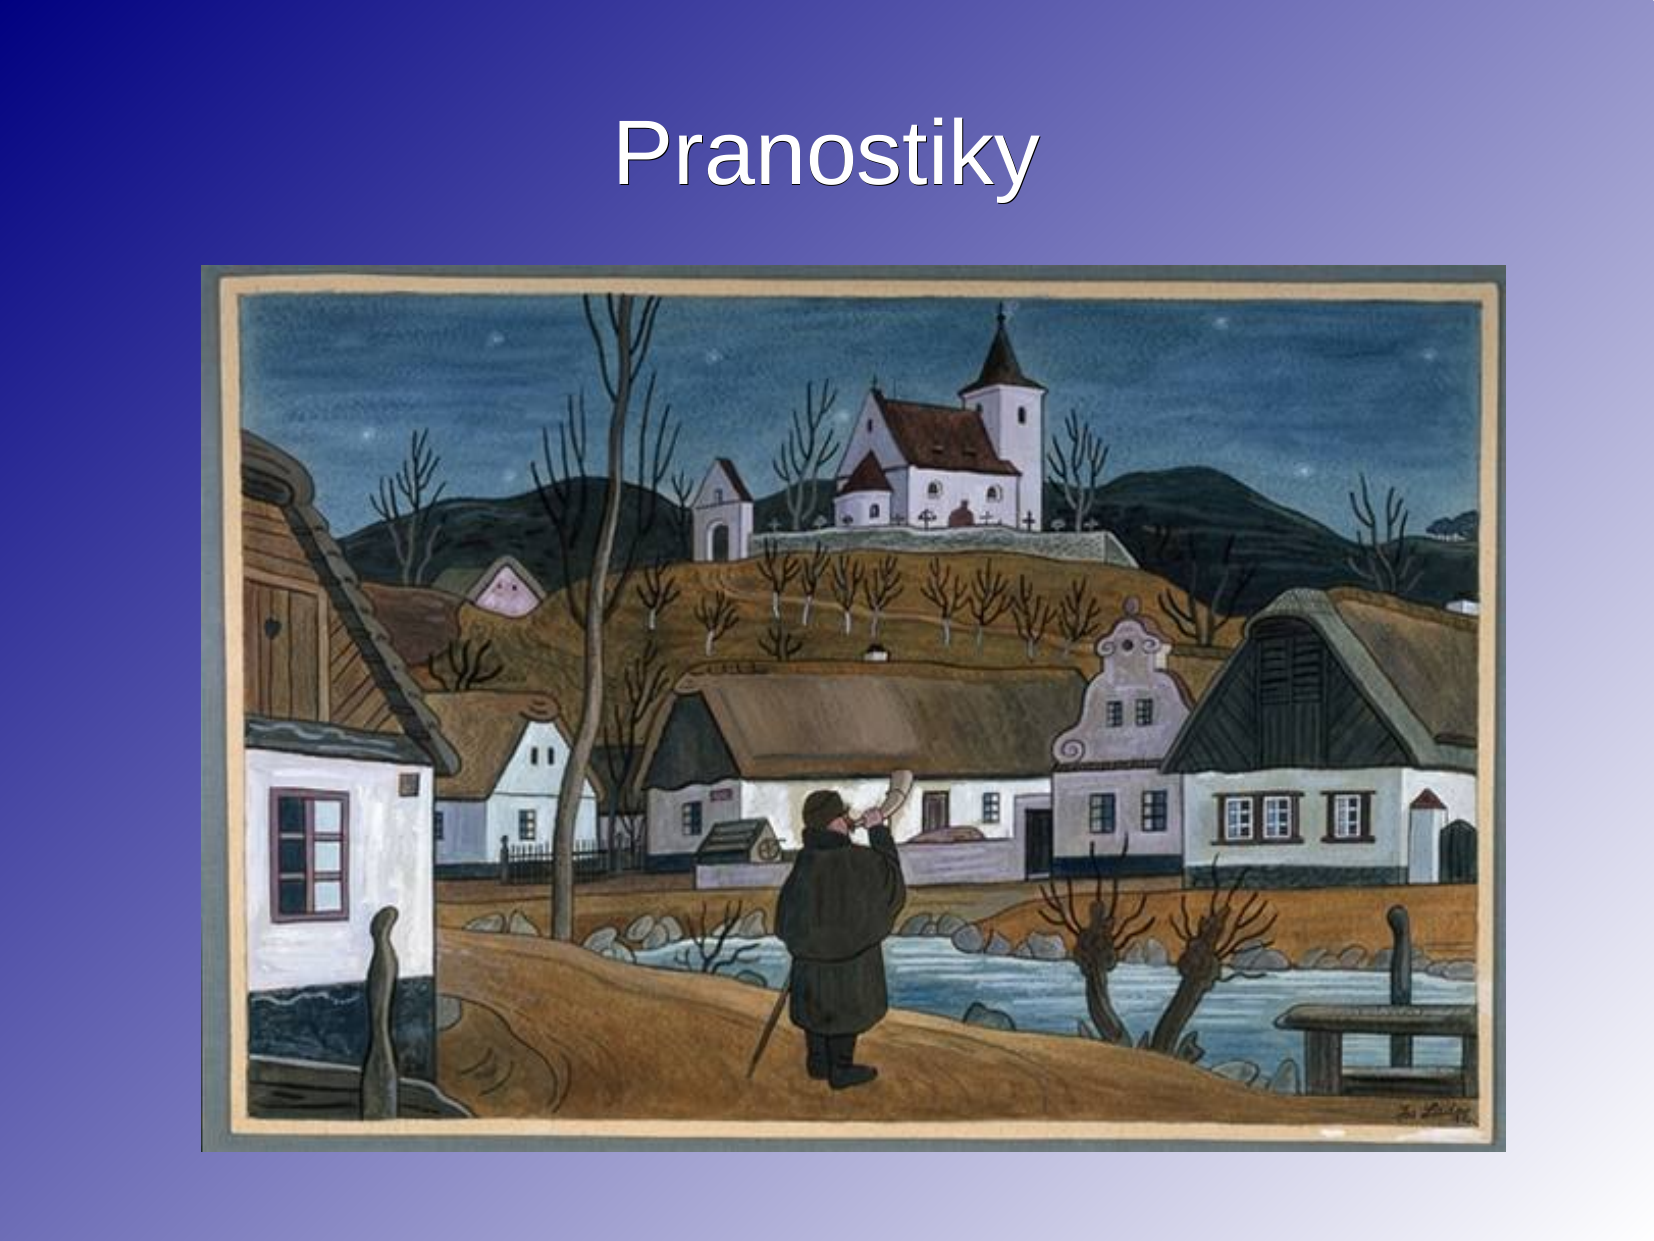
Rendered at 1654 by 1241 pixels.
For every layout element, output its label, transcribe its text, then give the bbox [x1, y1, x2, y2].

picture [201, 265, 1506, 1152]
title Pranostiky [82, 49, 1571, 257]
